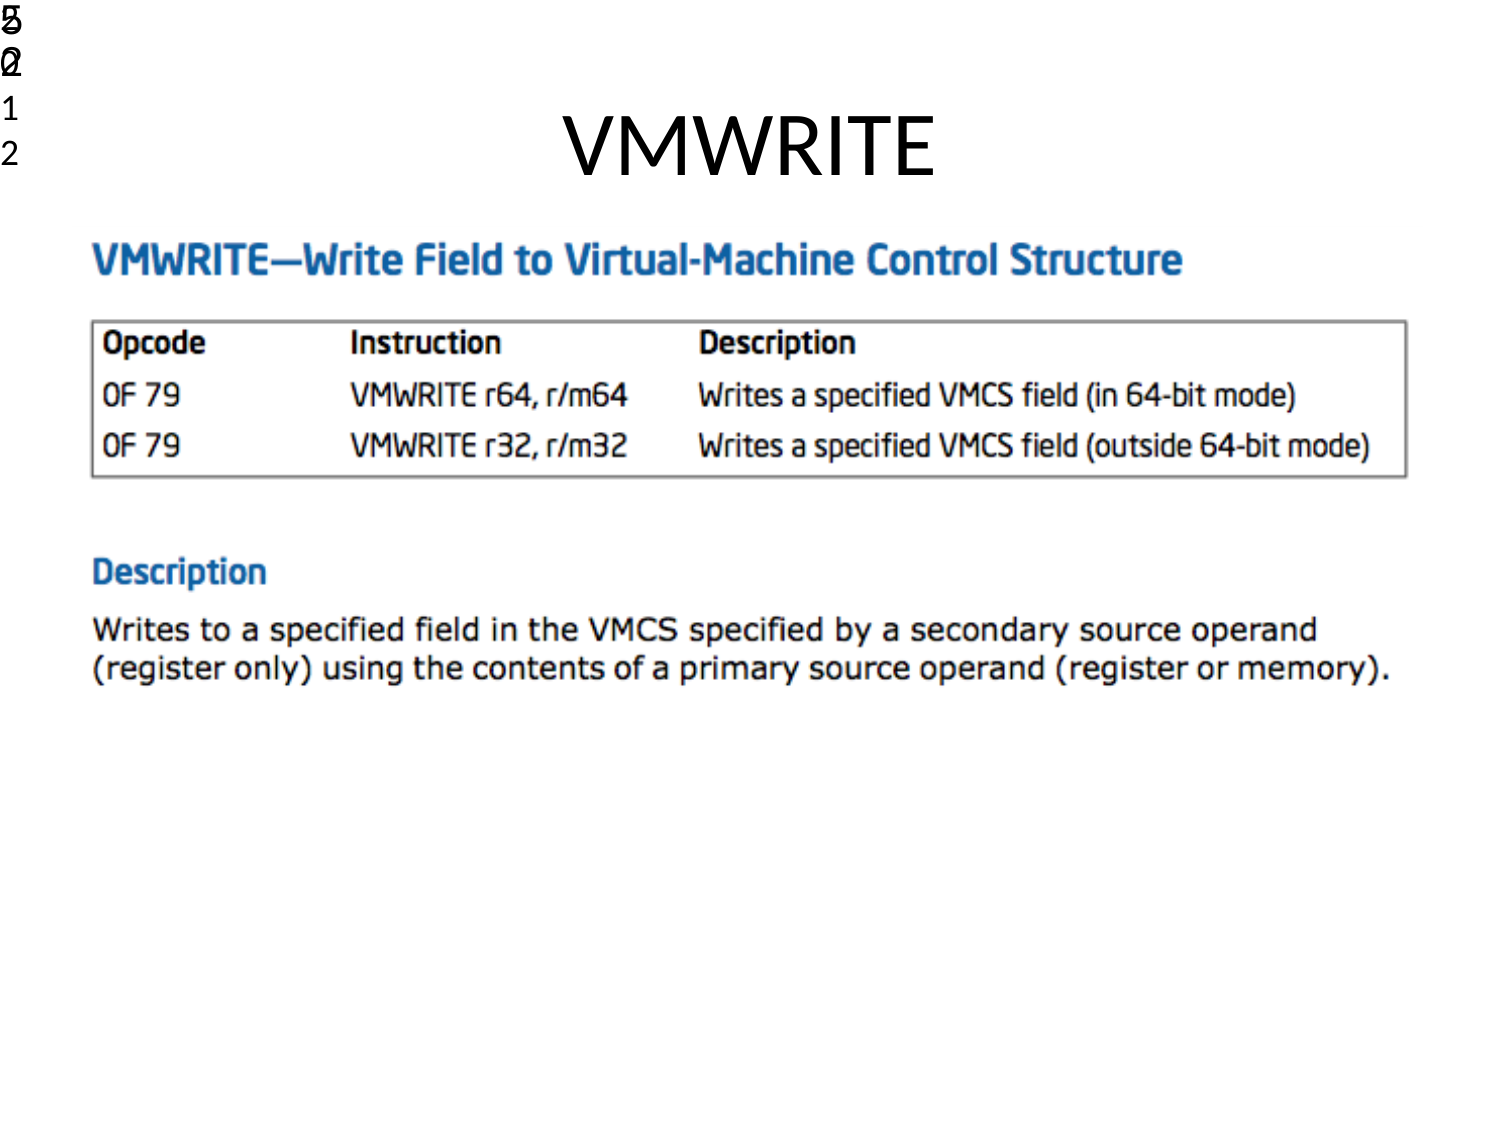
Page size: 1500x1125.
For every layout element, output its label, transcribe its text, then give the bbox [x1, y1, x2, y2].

title VMWRITE [75, 45, 1425, 233]
picture [72, 220, 1423, 700]
